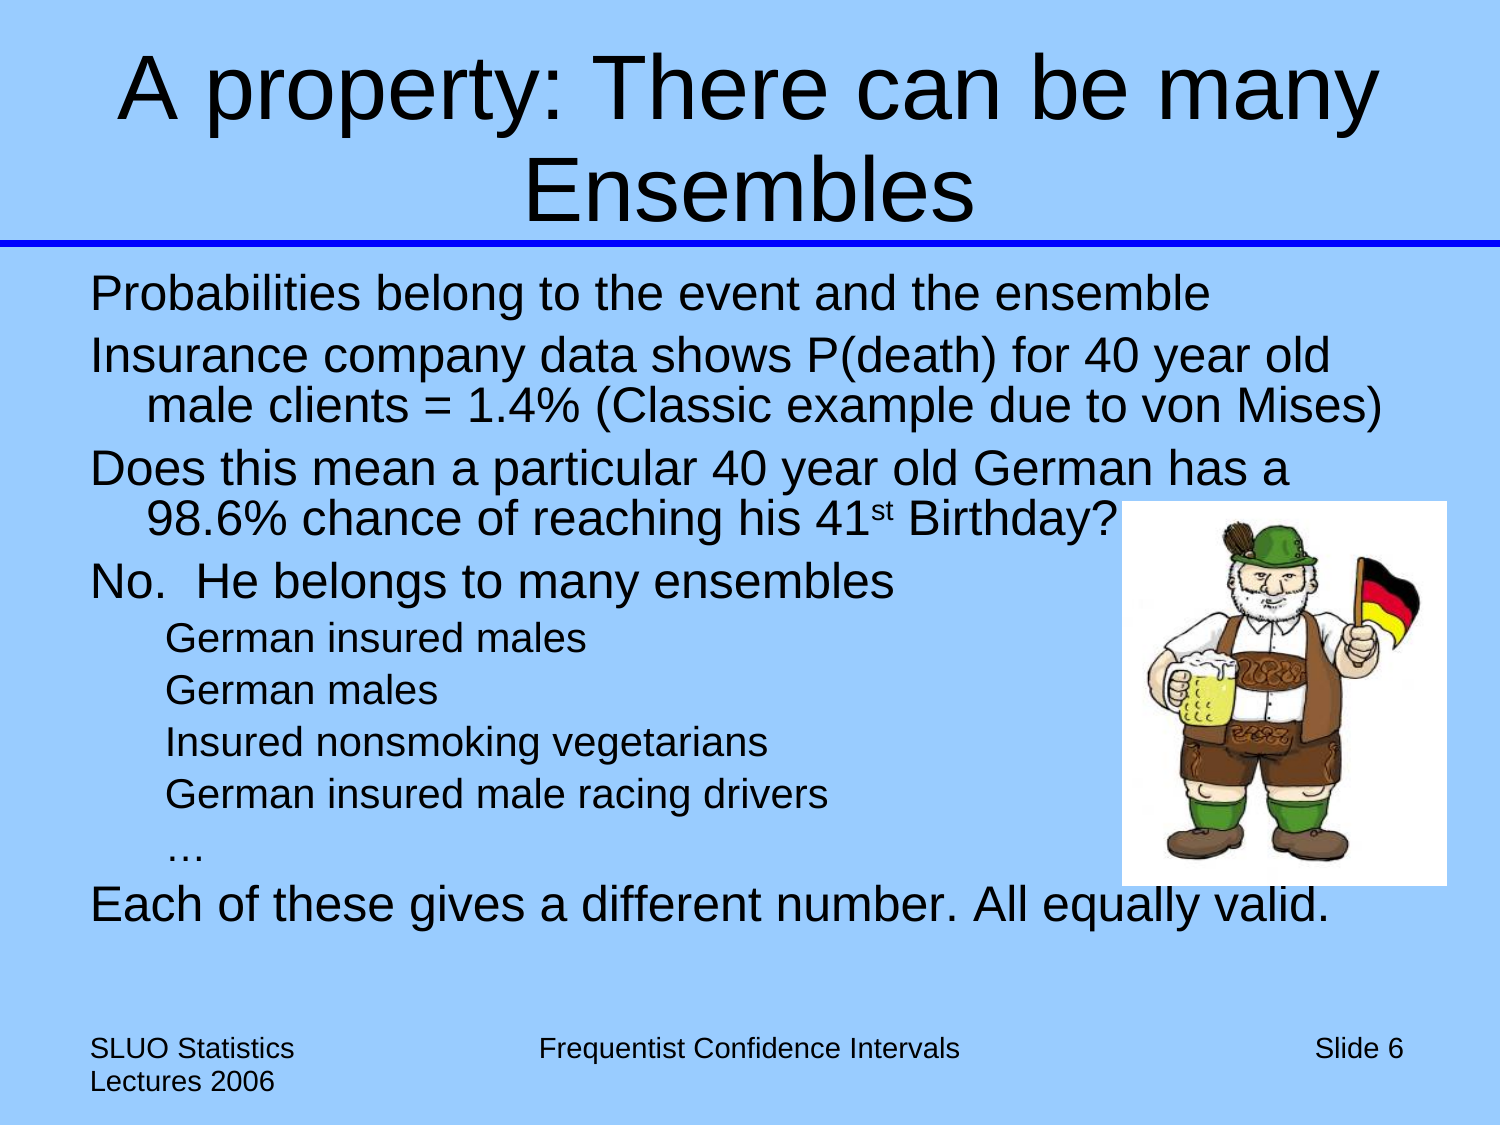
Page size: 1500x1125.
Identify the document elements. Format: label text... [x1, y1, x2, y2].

picture [1122, 501, 1447, 886]
list Probabilities belong to the event and the ensemble Insurance company data shows P(death) for 40 year old male clients = 1.4% (Classic example due to von Mises) Does this mean a particular 40 year old German has a 98.6% chance of reaching his 41st Birthday? No. He belongs to many ensembles German insured males German males Insured nonsmoking vegetarians German insured male racing drivers … Each of these gives a different number. All equally valid. [75, 262, 1426, 1006]
title A property: There can be many Ensembles [75, 28, 1426, 250]
